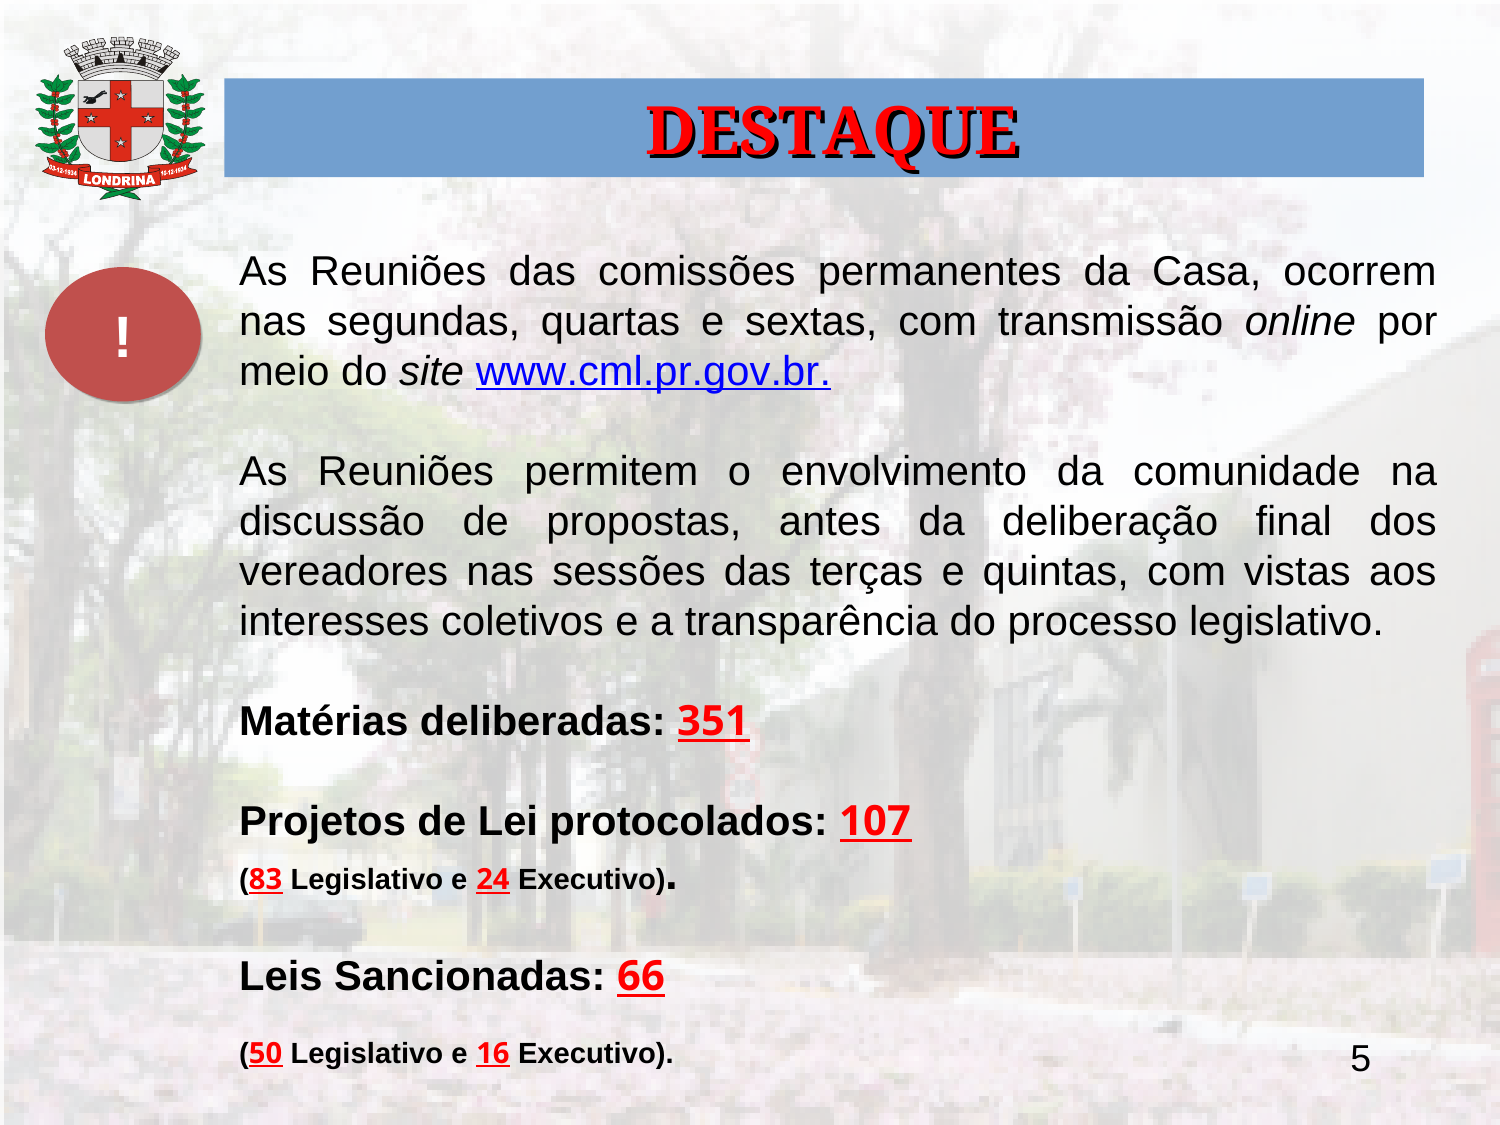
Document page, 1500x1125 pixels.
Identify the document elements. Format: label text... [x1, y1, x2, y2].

picture [35, 36, 206, 201]
text_box ! [45, 267, 201, 402]
text_box DESTAQUE [224, 78, 1424, 178]
text_box <número> [1335, 1027, 1500, 1098]
text_box As Reuniões das comissões permanentes da Casa, ocorrem nas segundas, quartas e sextas, com transmissão online por meio do site www.cml.pr.gov.br. As Reuniões permitem o envolvimento da comunidade na discussão de propostas, antes da deliberação final dos vereadores nas sessões das terças e quintas, com vistas aos interesses coletivos e a transparência do processo legislativo. Matérias deliberadas: 351 Projetos de Lei protocolados: 107 (83 Legislativo e 24 Executivo). Leis Sancionadas: 66 (50 Legislativo e 16 Executivo). [224, 236, 1453, 965]
